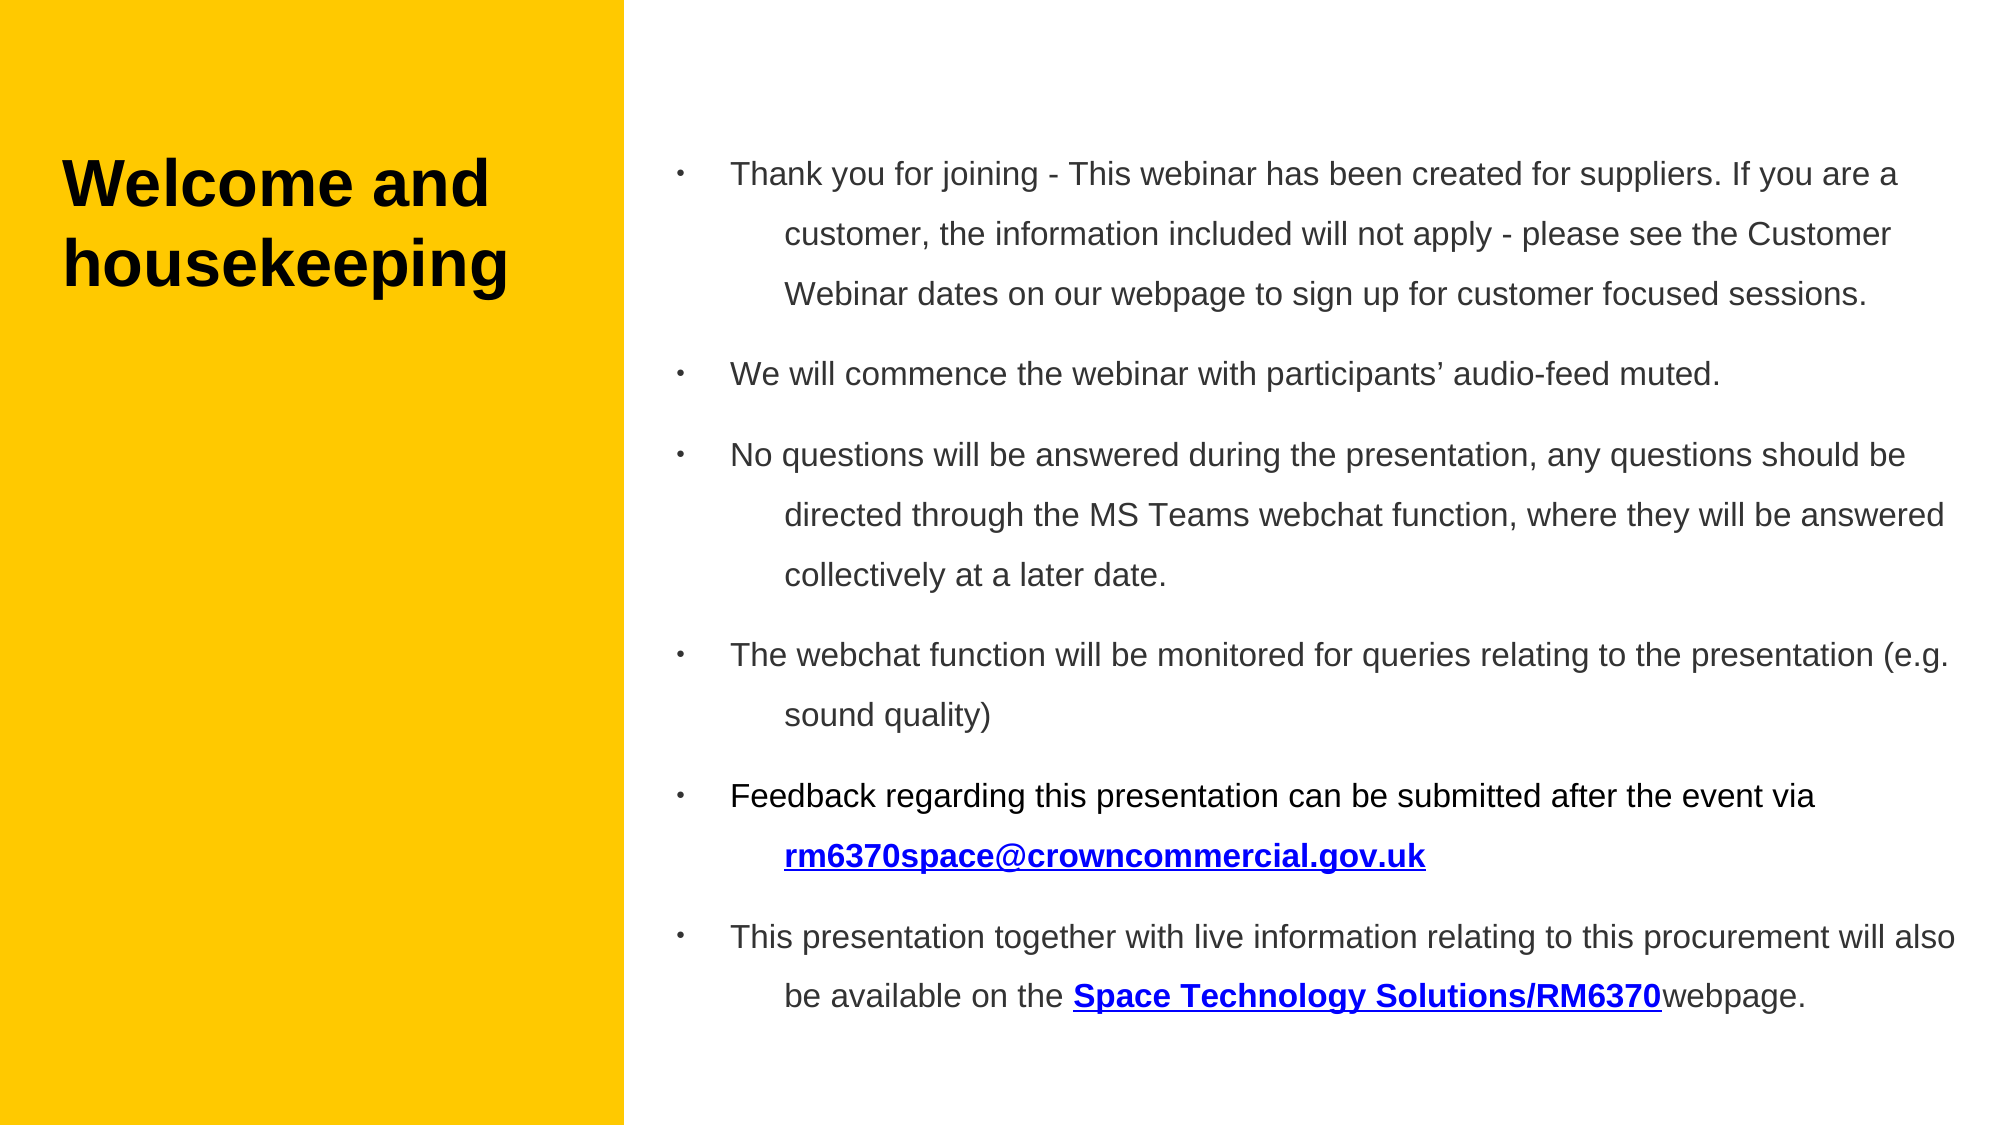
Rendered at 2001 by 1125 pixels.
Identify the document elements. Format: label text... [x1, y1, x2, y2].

text_box Thank you for joining - This webinar has been created for suppliers. If you are a customer, the information included will not apply - please see the Customer Webinar dates on our webpage to sign up for customer focused sessions. We will commence the webinar with participants’ audio-feed muted. No questions will be answered during the presentation, any questions should be directed through the MS Teams webchat function, where they will be answered collectively at a later date. The webchat function will be monitored for queries relating to the presentation (e.g. sound quality) Feedback regarding this presentation can be submitted after the event via rm6370space@crowncommercial.gov.uk This presentation together with live information relating to this procurement will also be available on the Space Technology Solutions/RM6370 webpage. [634, 131, 1990, 1011]
title Welcome and housekeeping [62, 139, 591, 346]
